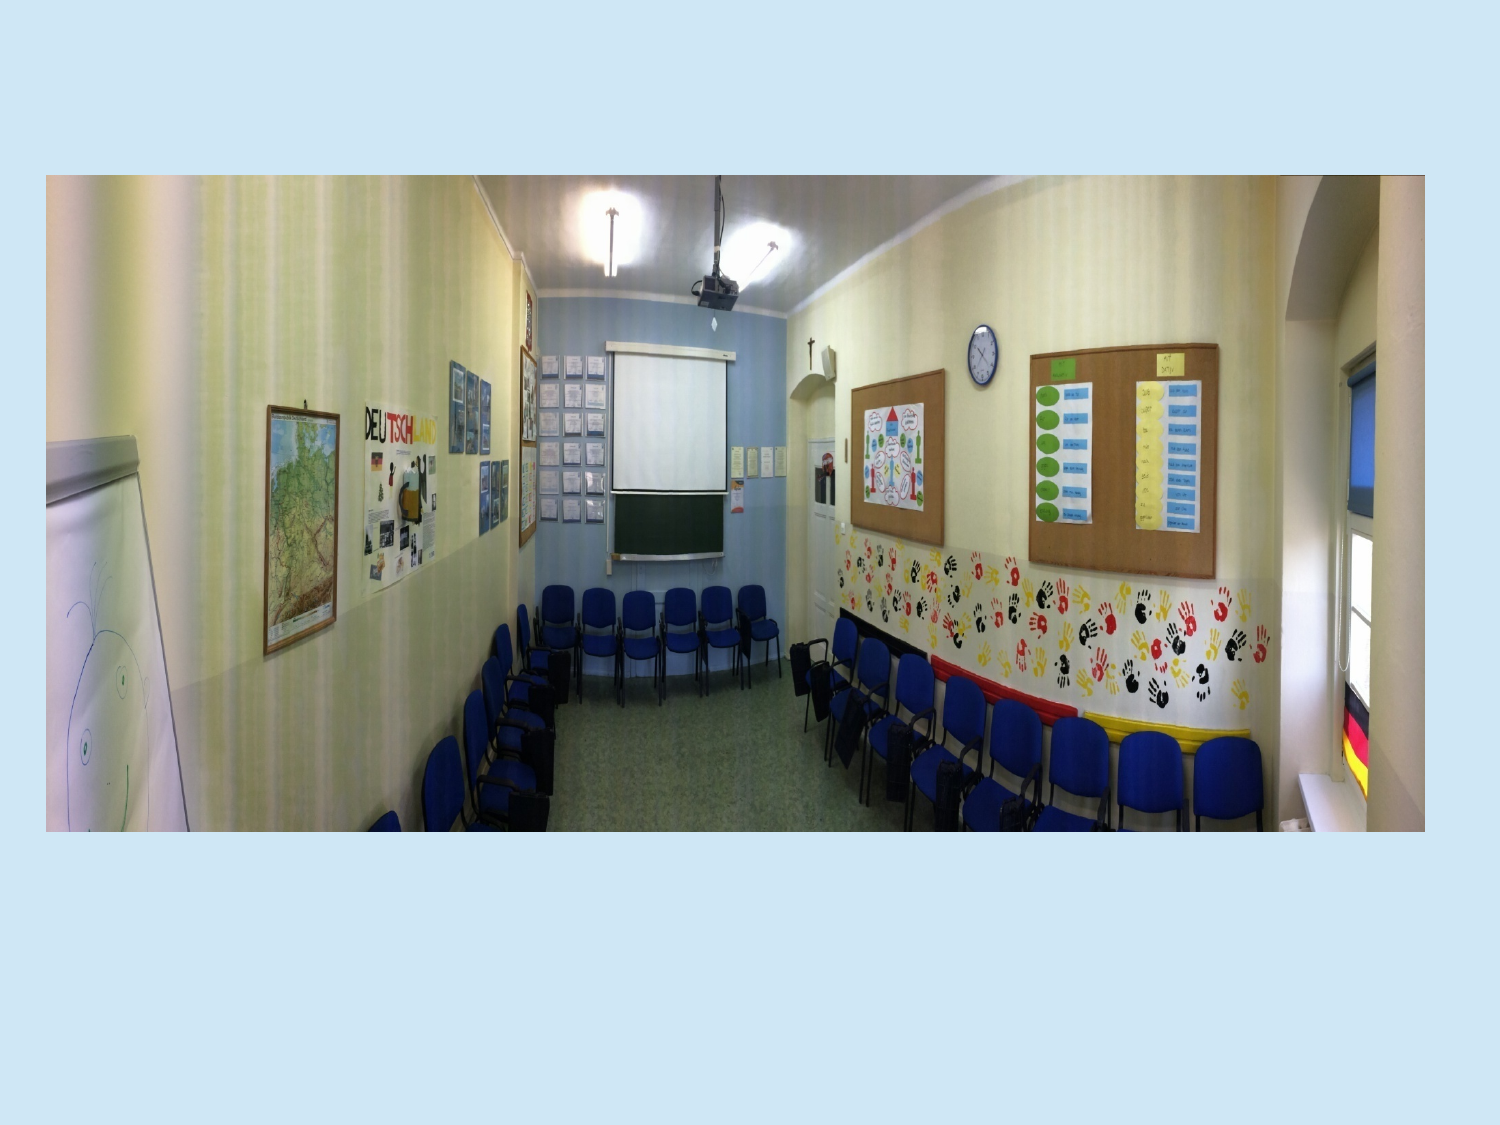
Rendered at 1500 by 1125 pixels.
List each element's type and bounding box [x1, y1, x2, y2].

picture [46, 175, 1425, 833]
